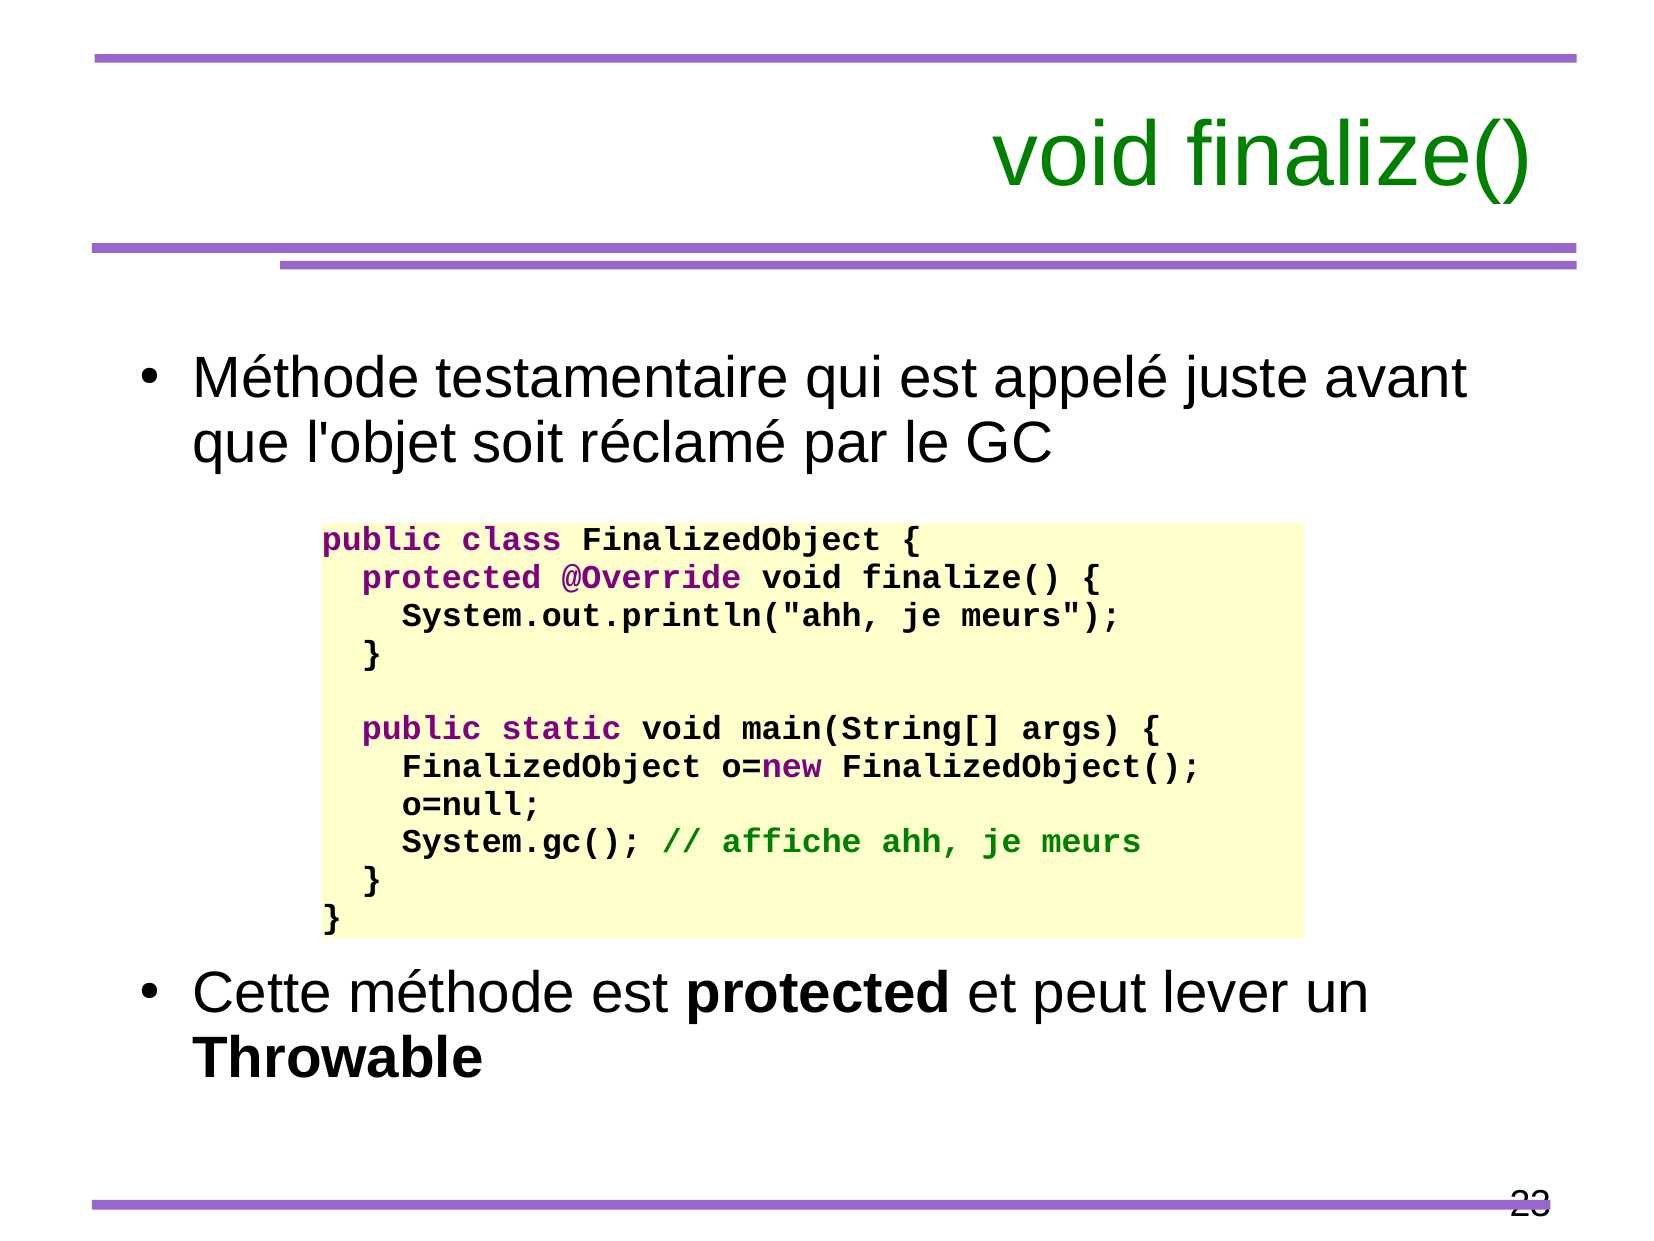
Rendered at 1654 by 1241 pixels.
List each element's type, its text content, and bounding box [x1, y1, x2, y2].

list Méthode testamentaire qui est appelé juste avant que l'objet soit réclamé par le GC Cette méthode est protected et peut lever un Throwable [121, 344, 1534, 1147]
text_box public class FinalizedObject { protected @Override void finalize() { System.out.println("ahh, je meurs"); } public static void main(String[] args) { FinalizedObject o=new FinalizedObject(); o=null; System.gc(); // affiche ahh, je meurs } } [321, 523, 1305, 939]
title void finalize() [121, 49, 1534, 257]
